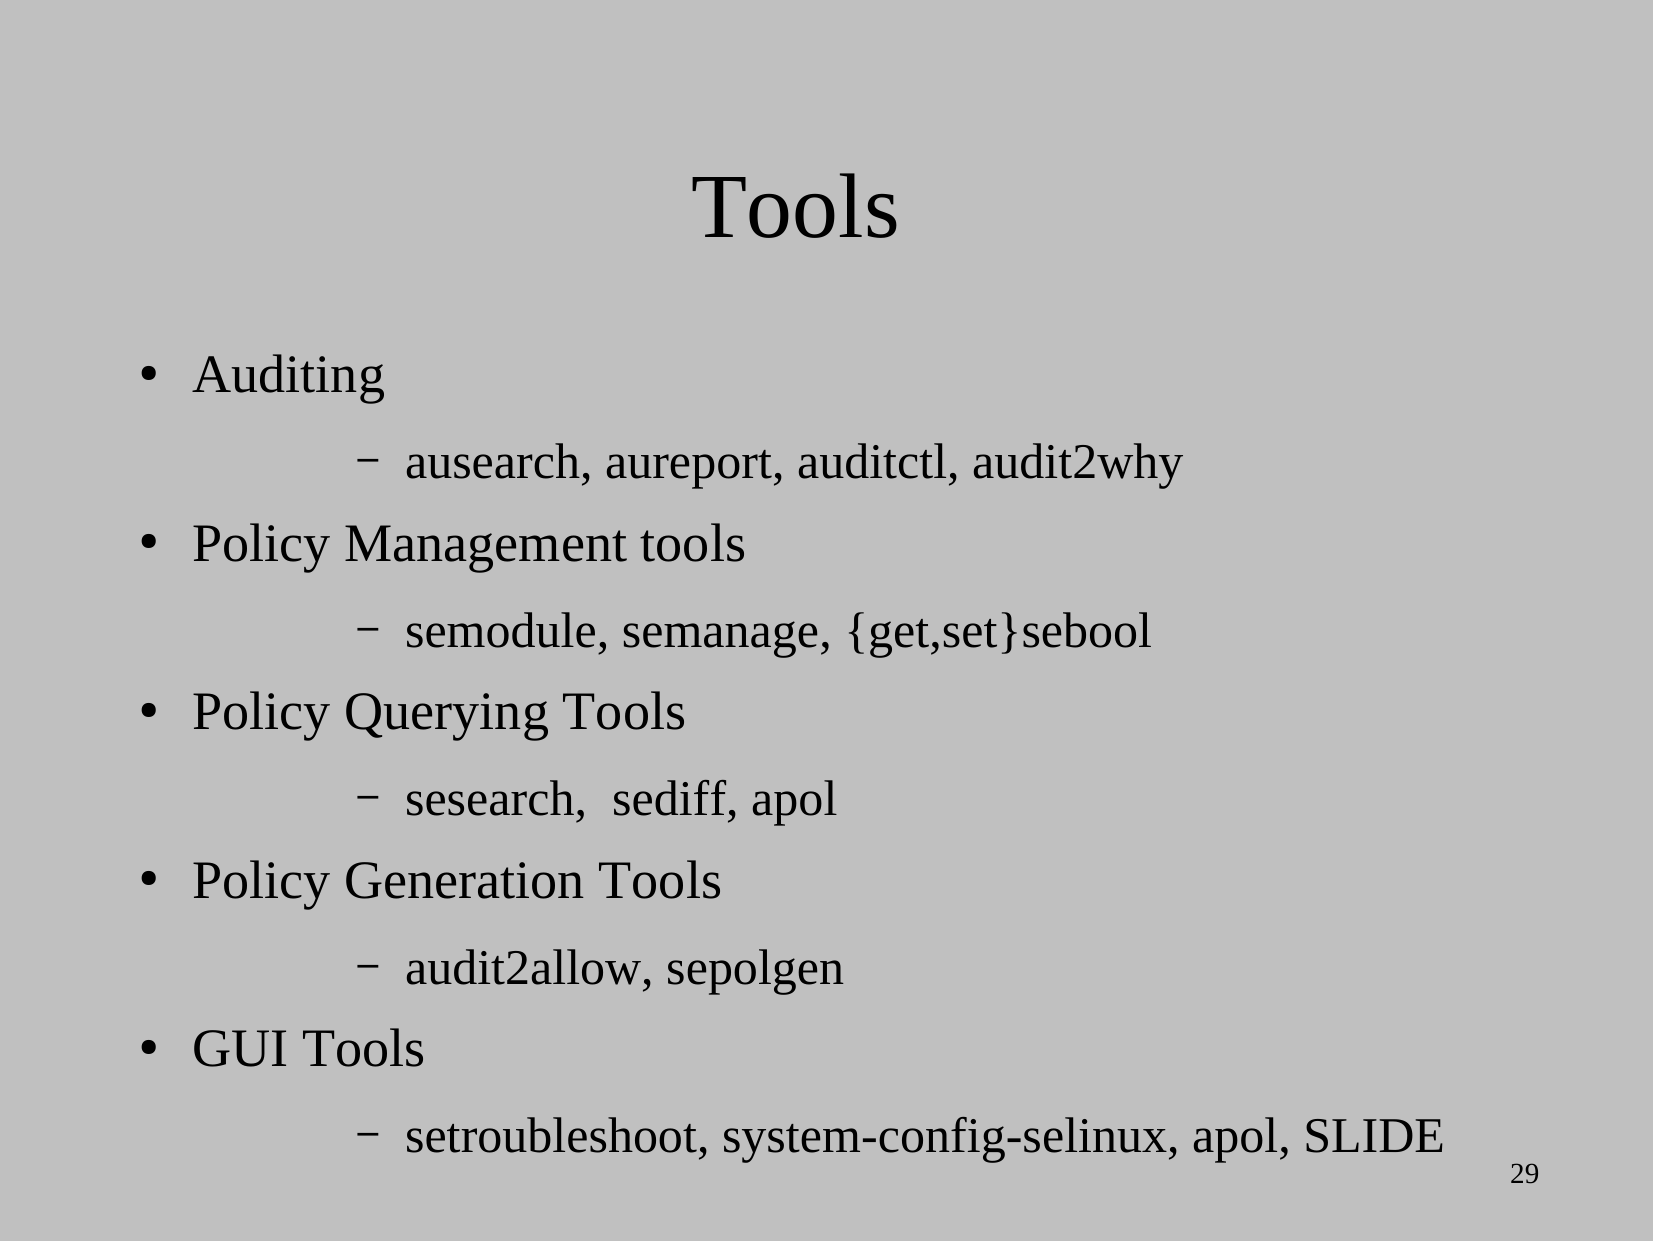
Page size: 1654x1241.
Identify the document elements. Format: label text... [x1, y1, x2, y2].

title Tools [312, 102, 1279, 311]
list Auditing ausearch, aureport, auditctl, audit2why Policy Management tools semodule, semanage, {get,set}sebool Policy Querying Tools sesearch, sediff, apol Policy Generation Tools audit2allow, sepolgen GUI Tools setroubleshoot, system-config-selinux, apol, SLIDE [121, 344, 1534, 1174]
